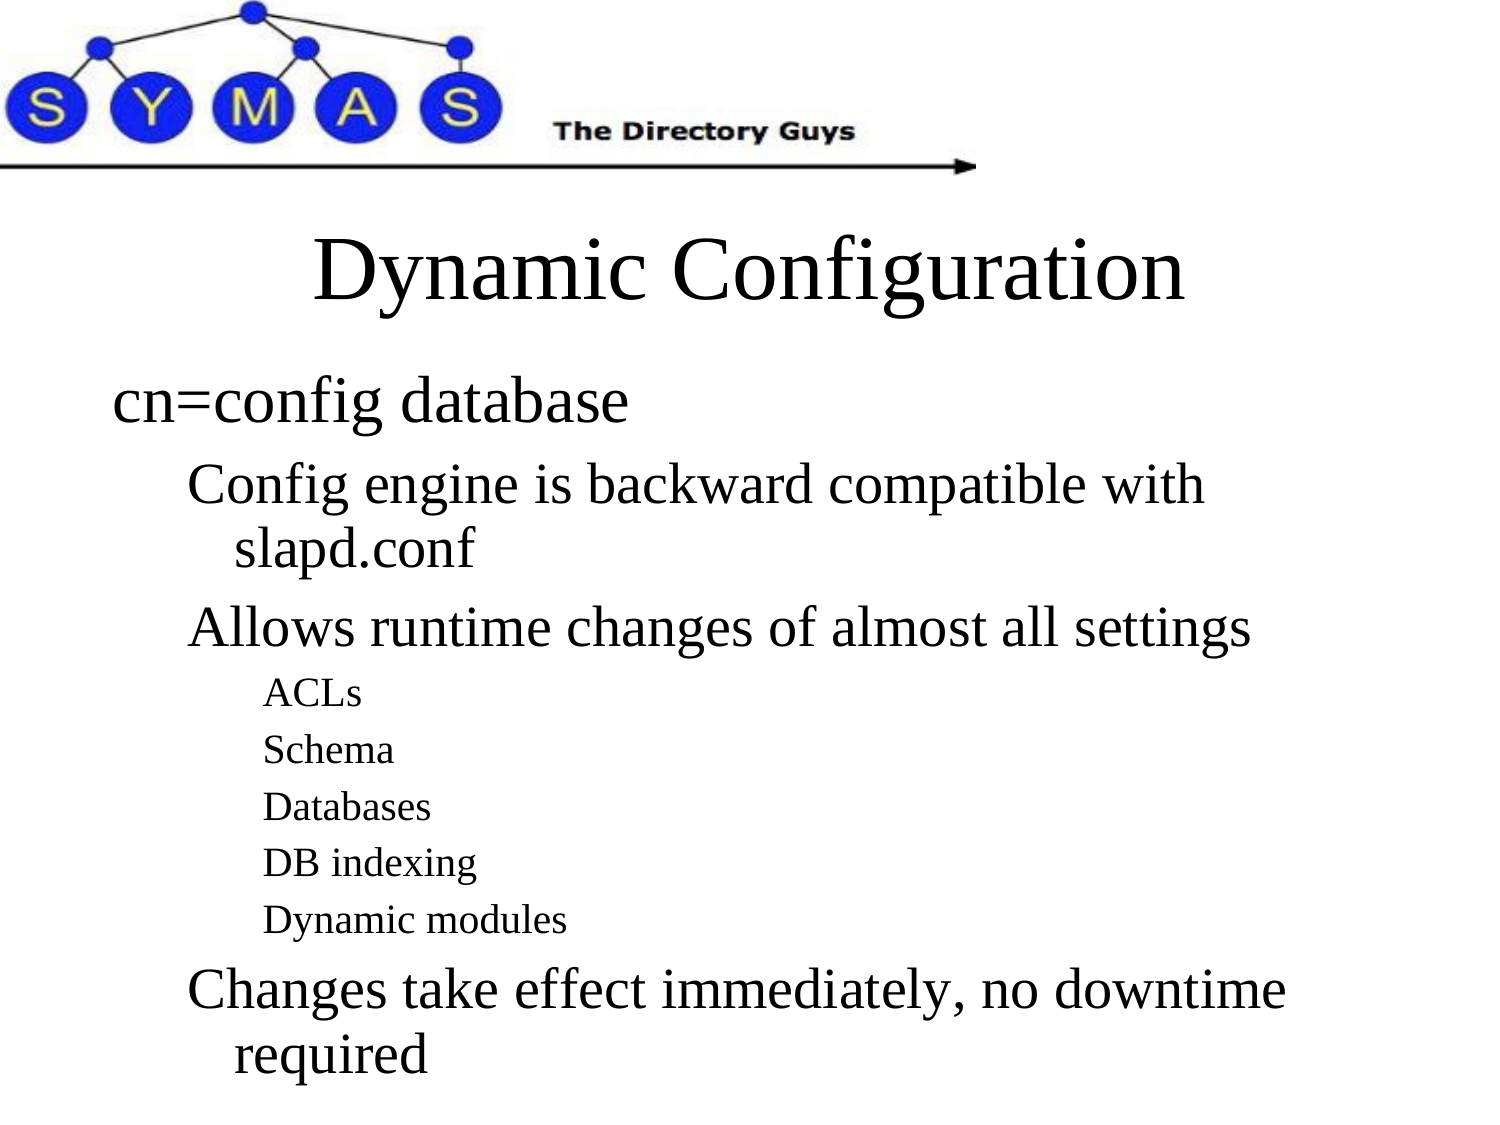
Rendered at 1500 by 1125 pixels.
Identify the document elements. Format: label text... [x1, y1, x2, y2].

title Dynamic Configuration [112, 187, 1388, 351]
picture [0, 0, 976, 188]
list cn=config database Config engine is backward compatible with slapd.conf Allows runtime changes of almost all settings ACLs Schema Databases DB indexing Dynamic modules Changes take effect immediately, no downtime required [112, 362, 1388, 1095]
